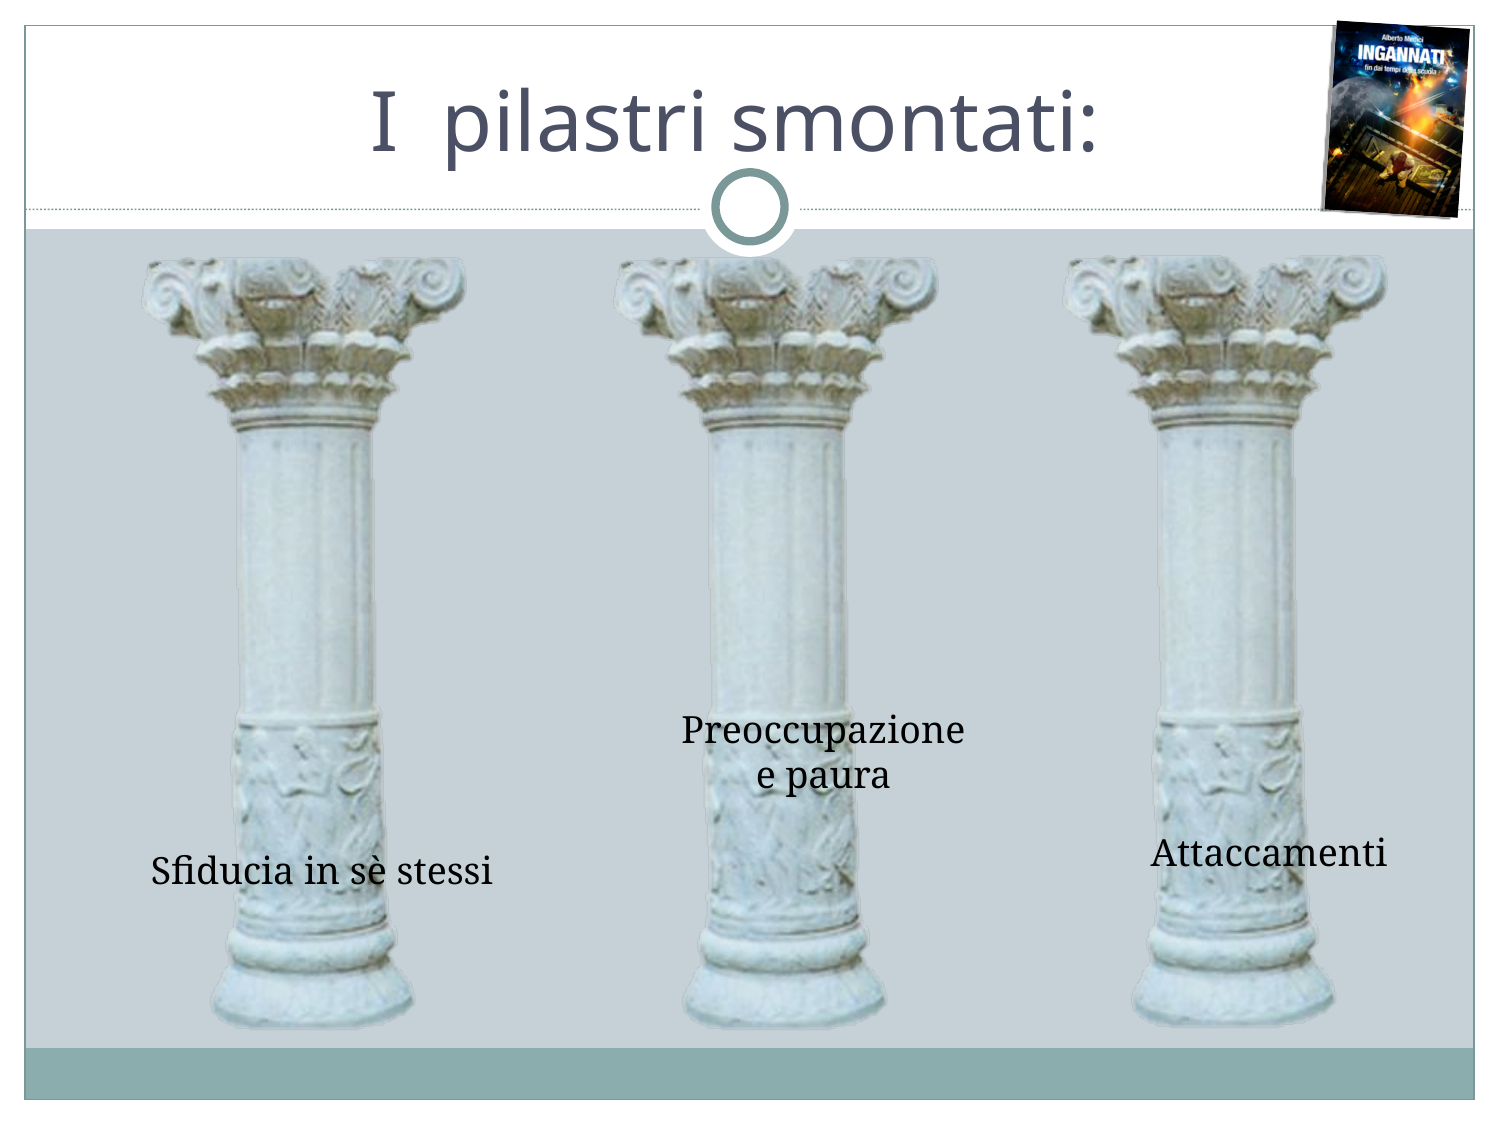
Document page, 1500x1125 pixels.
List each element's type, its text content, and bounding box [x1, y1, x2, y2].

text_box Preoccupazione e paura [666, 698, 961, 805]
text_box Sfiducia in sè stessi [135, 839, 265, 901]
picture [0, 20, 1500, 1125]
text_box Attaccamenti [1361, 821, 1389, 882]
list I pilastri smontati: [145, 60, 1327, 164]
